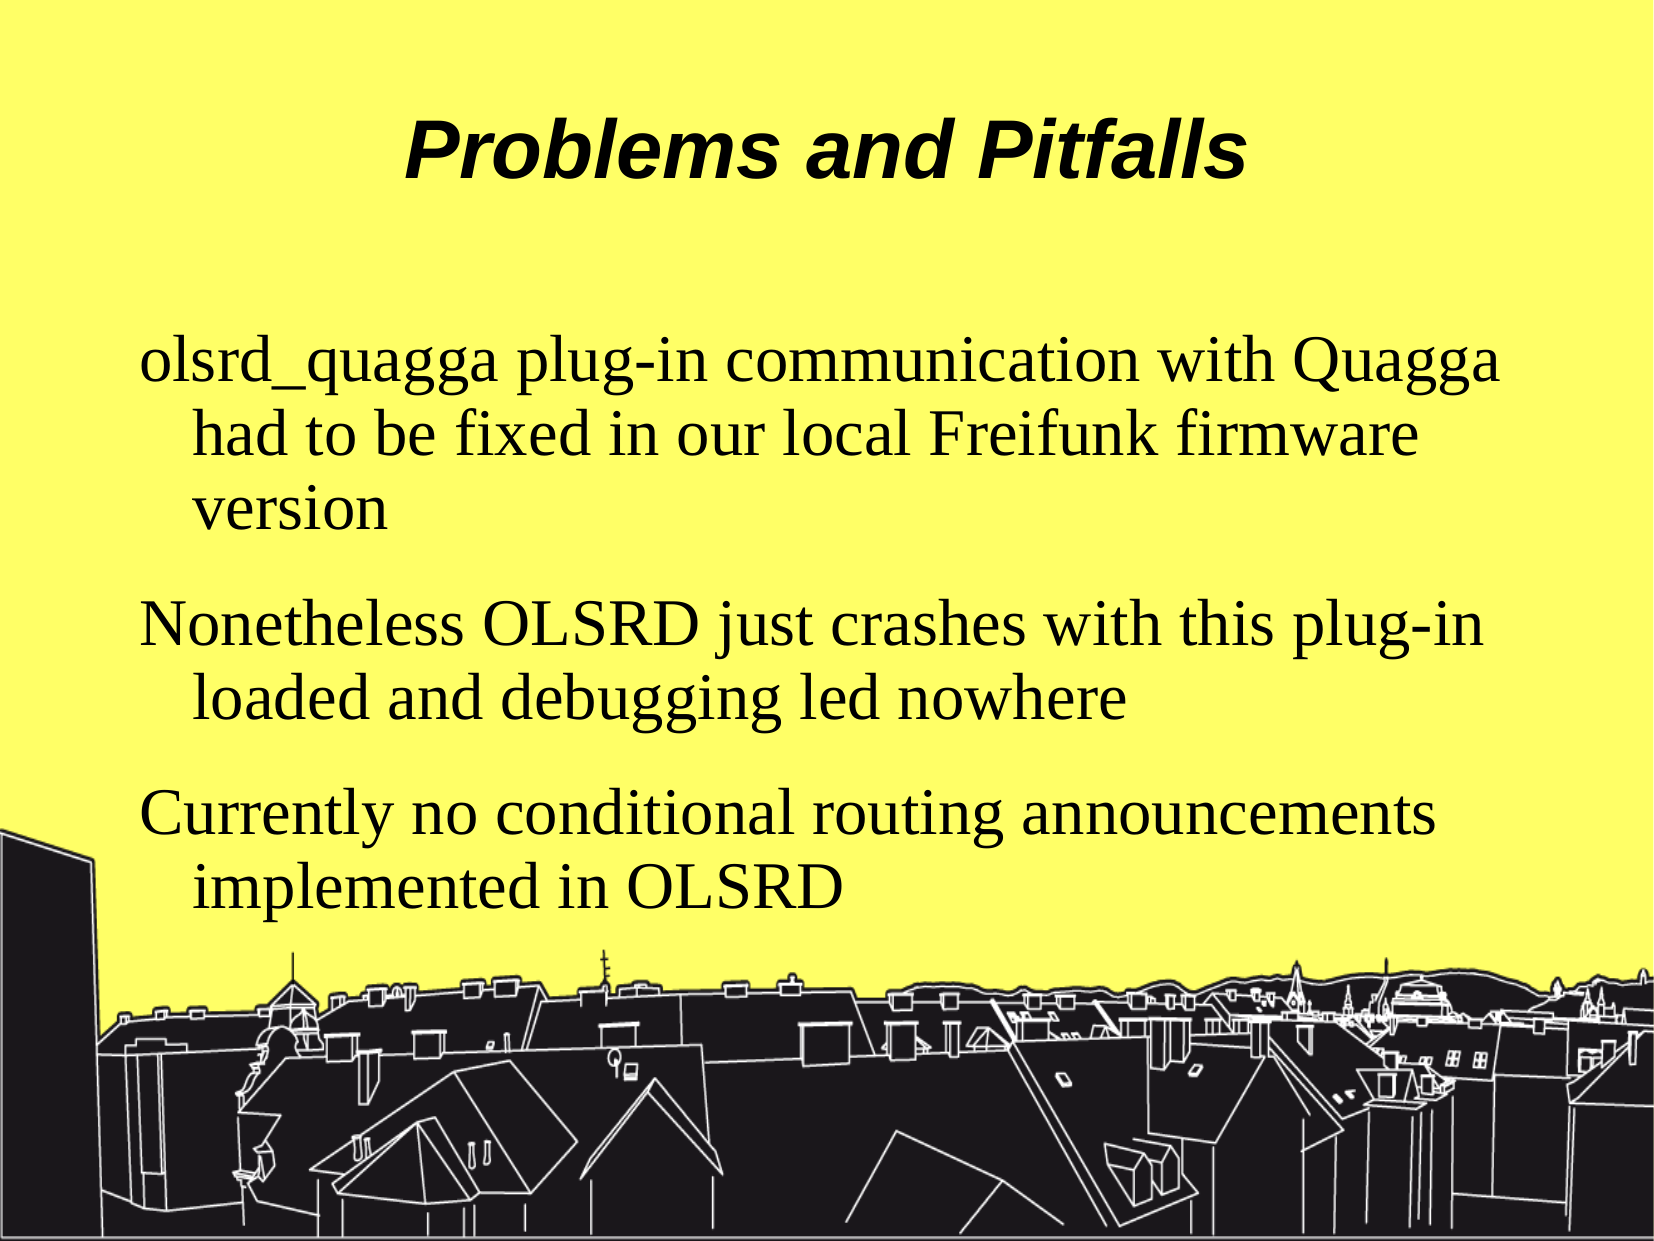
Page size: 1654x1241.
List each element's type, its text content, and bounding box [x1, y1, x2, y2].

title Problems and Pitfalls [121, 46, 1534, 254]
picture [0, 827, 1654, 1241]
list olsrd_quagga plug-in communication with Quagga had to be fixed in our local Freifunk firmware version Nonetheless OLSRD just crashes with this plug-in loaded and debugging led nowhere Currently no conditional routing announcements implemented in OLSRD [121, 322, 1561, 1133]
